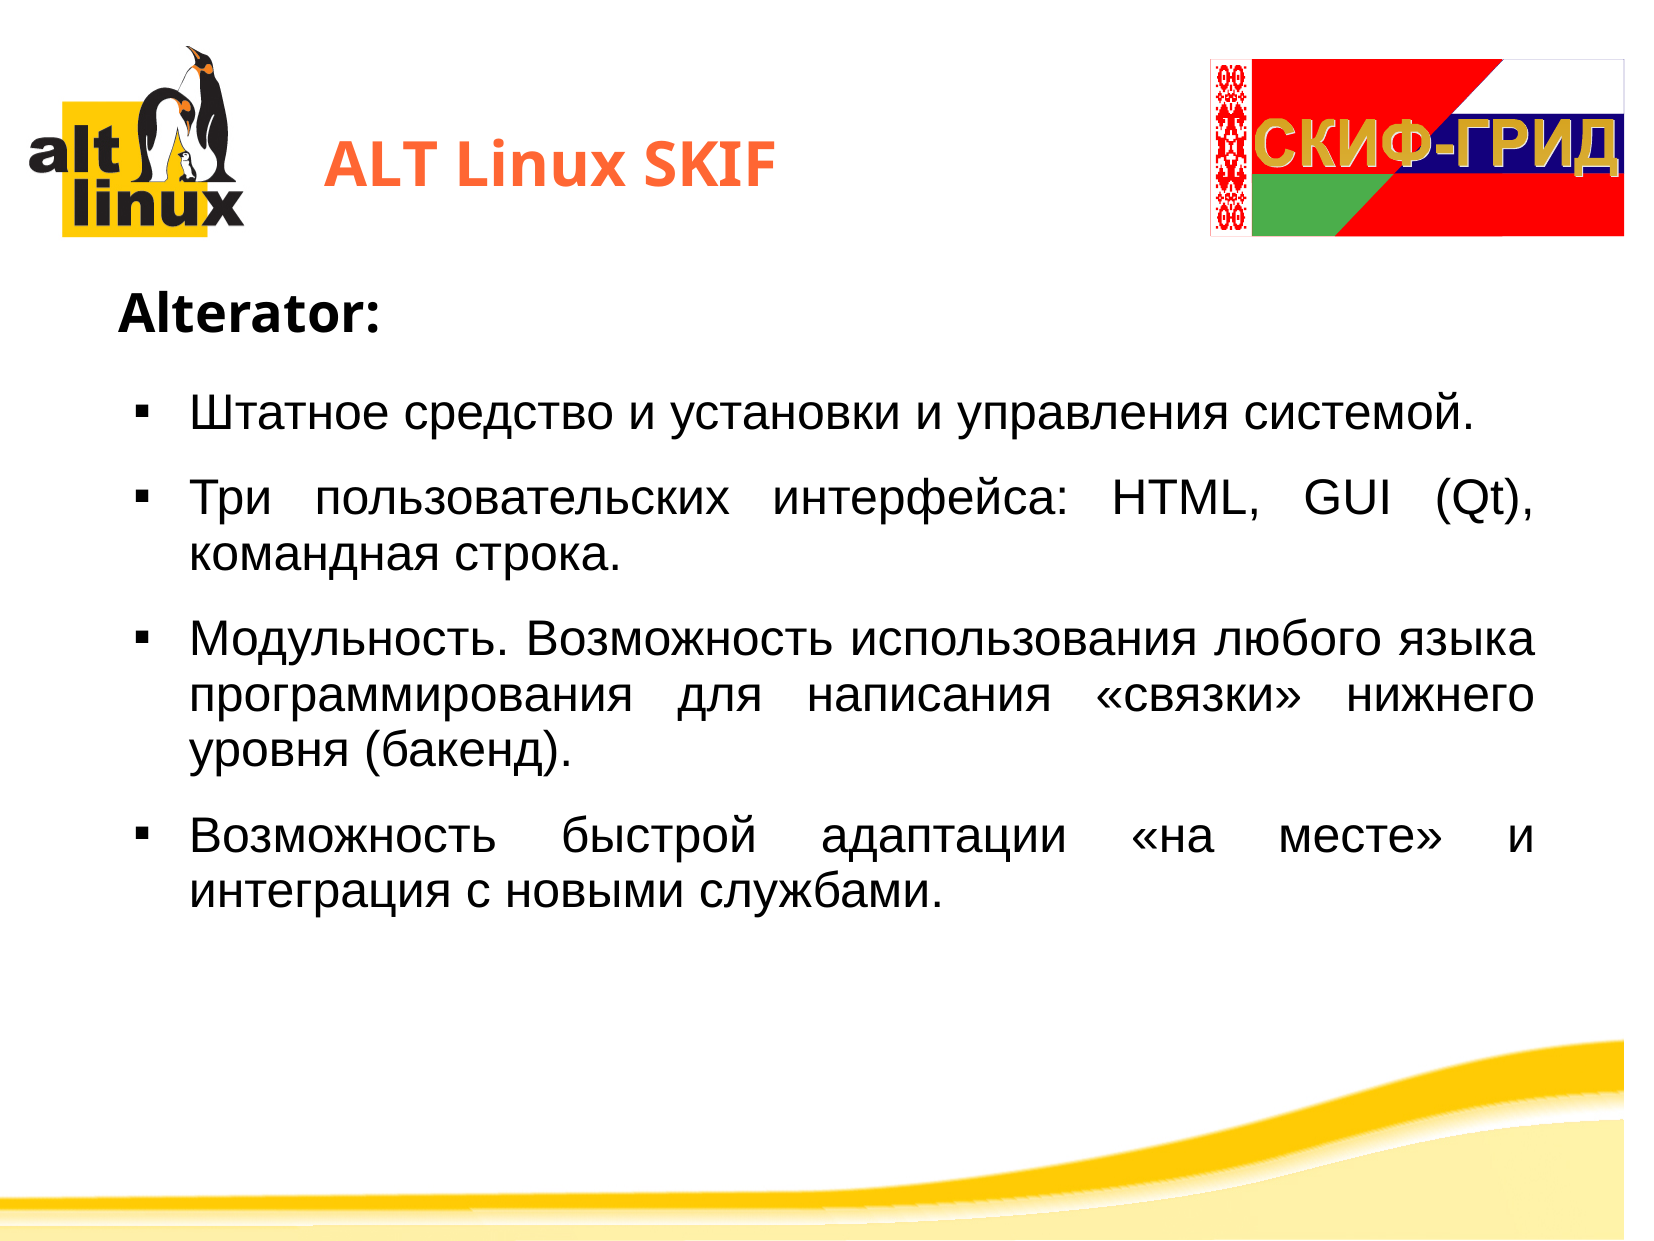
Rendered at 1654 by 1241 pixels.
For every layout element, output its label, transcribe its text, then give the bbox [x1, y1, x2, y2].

title Alterator: [118, 237, 1536, 386]
title ALT Linux SKIF [324, 88, 1210, 237]
list Штатное средство и установки и управления системой. Три пользовательских интерфейса: HTML, GUI (Qt), командная строка. Модульность. Возможность использования любого языка программирования для написания «связки» нижнего уровня (бакенд). Возможность быстрой адаптации «на месте» и интеграция с новыми службами. [118, 386, 1536, 1063]
picture [0, 0, 1625, 1241]
